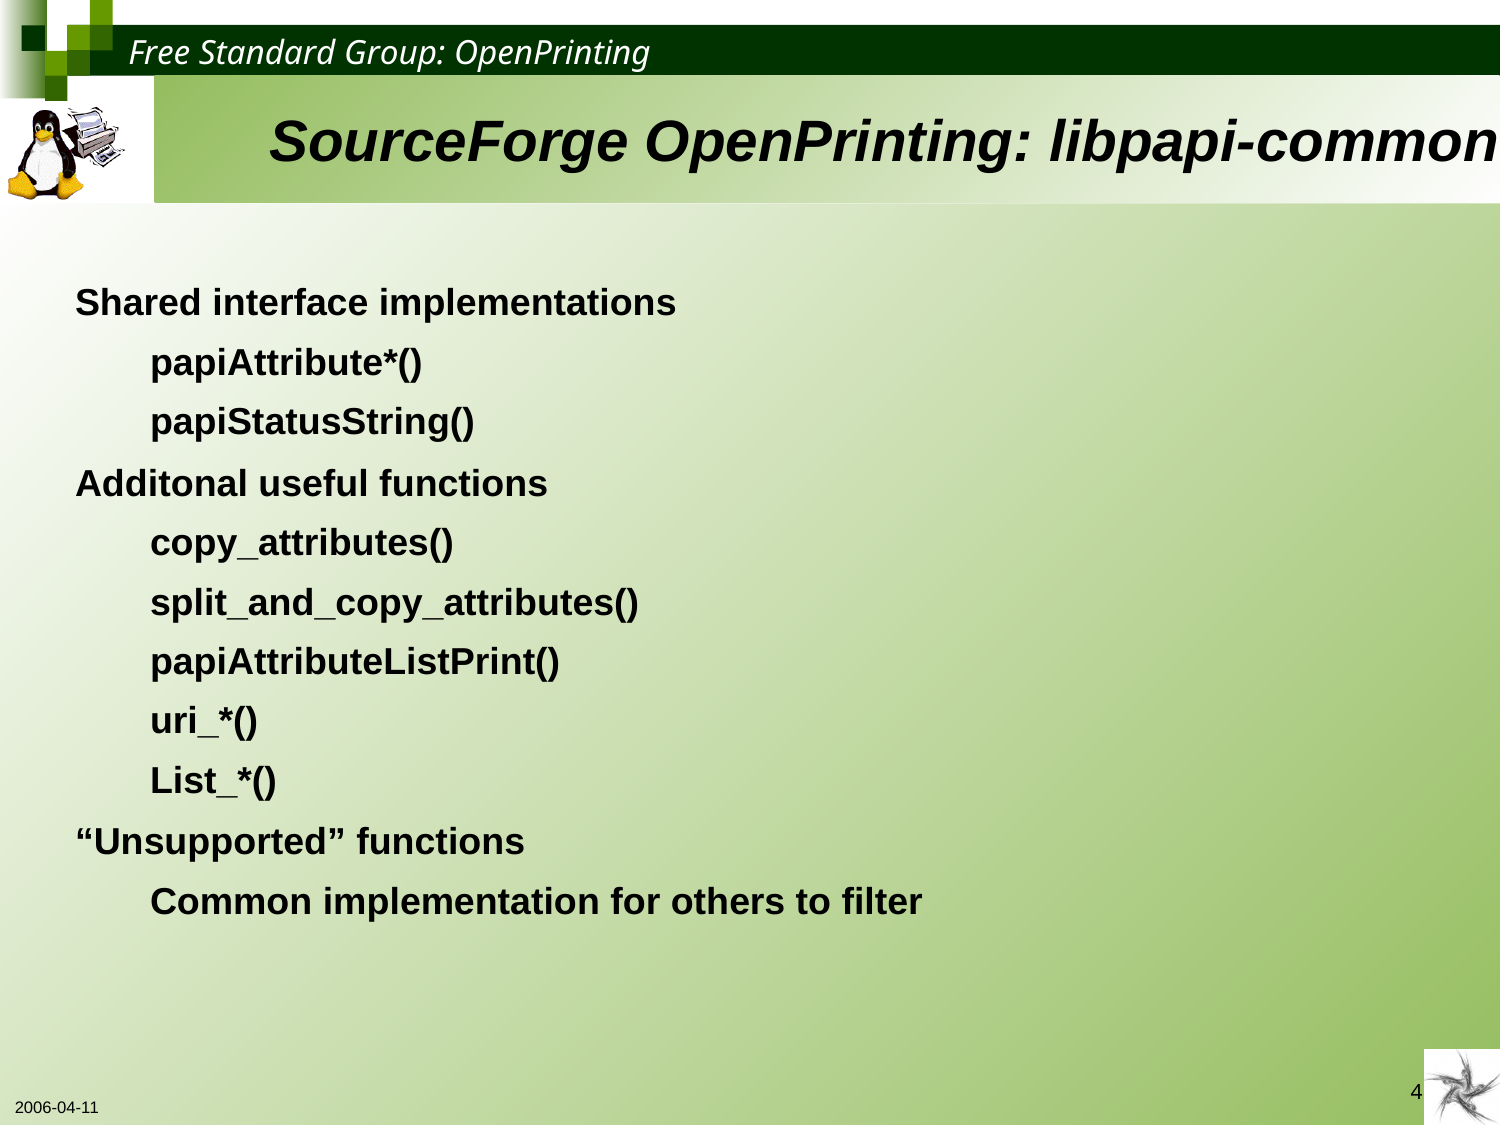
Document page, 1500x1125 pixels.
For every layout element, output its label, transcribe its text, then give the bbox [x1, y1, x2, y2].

picture [1424, 1049, 1500, 1125]
list Shared interface implementations papiAttribute*() papiStatusString() Additonal useful functions copy_attributes() split_and_copy_attributes() papiAttributeListPrint() uri_*() List_*() “Unsupported” functions Common implementation for others to filter [75, 278, 1425, 963]
title SourceForge OpenPrinting: libpapi-common [154, 75, 1500, 203]
picture [0, 96, 133, 203]
